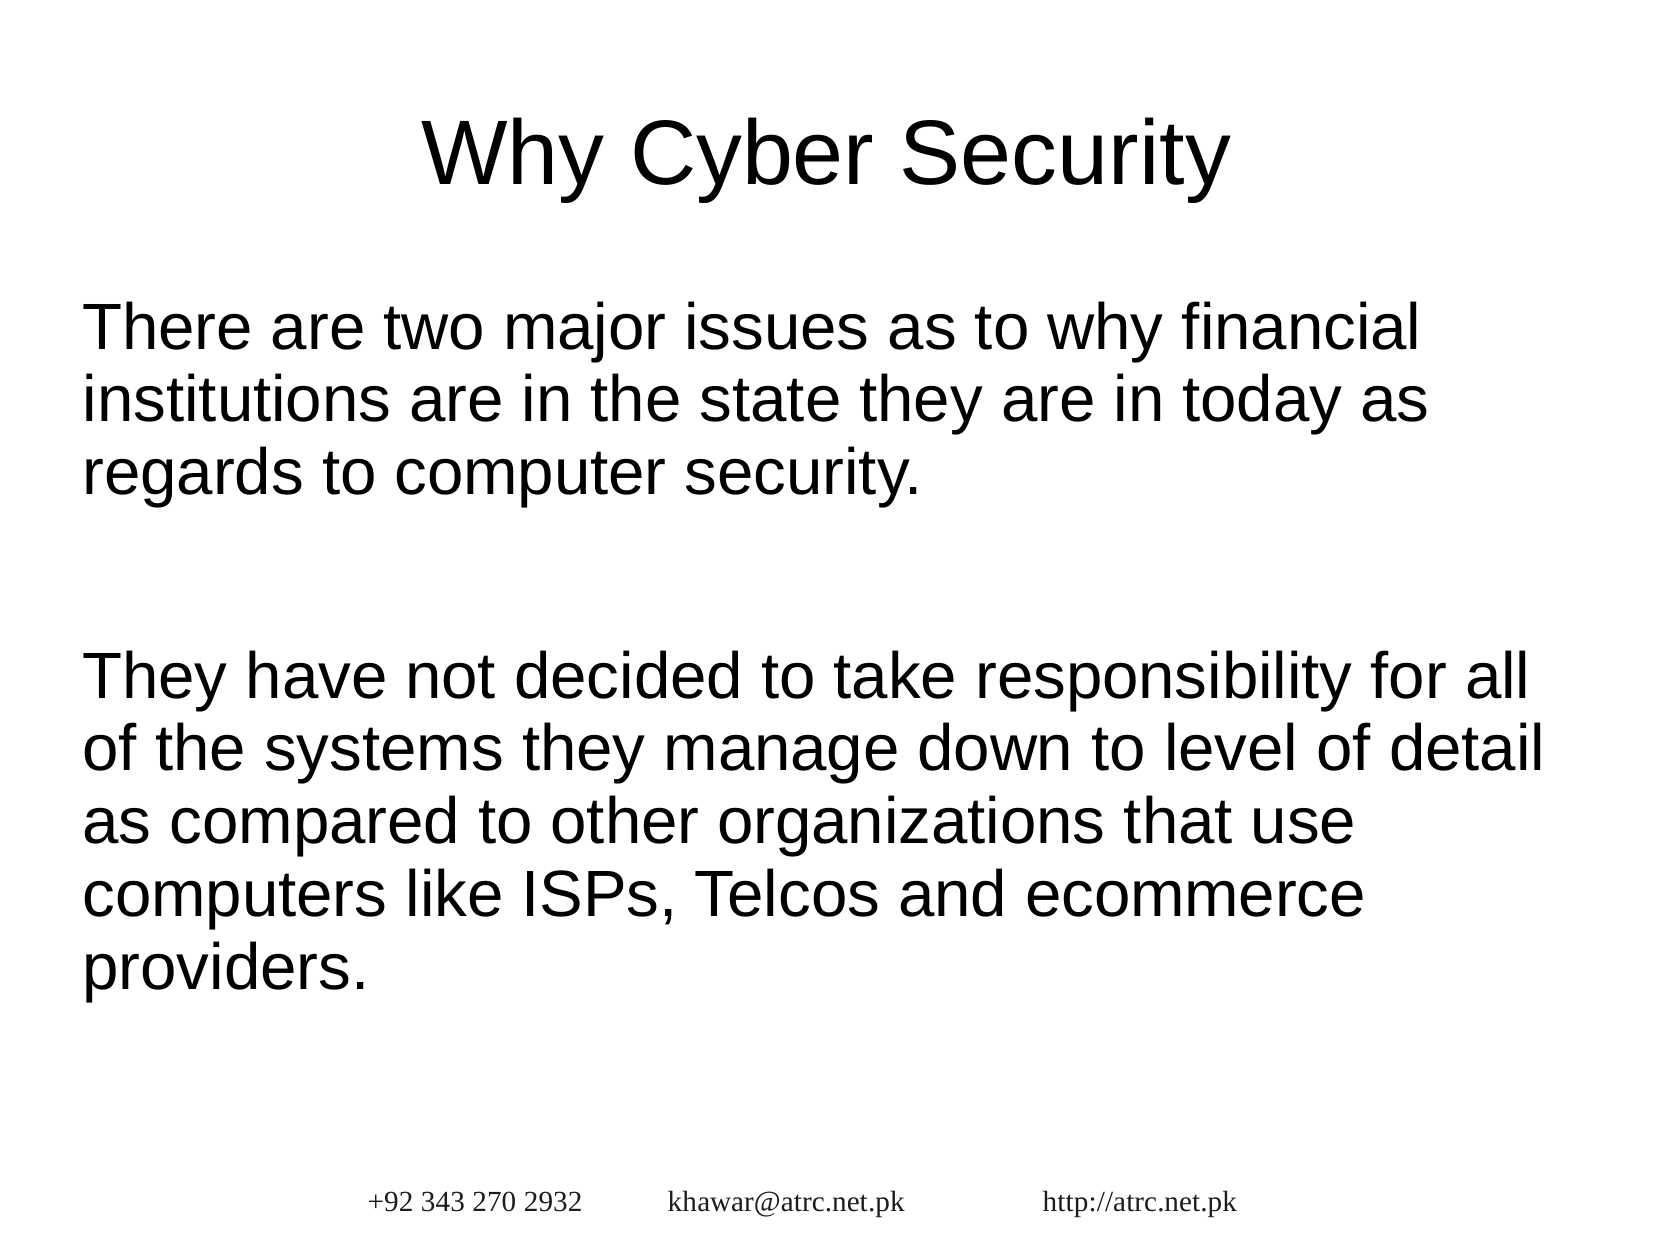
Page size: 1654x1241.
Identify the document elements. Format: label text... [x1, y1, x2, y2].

list There are two major issues as to why financial institutions are in the state they are in today as regards to computer security. They have not decided to take responsibility for all of the systems they manage down to level of detail as compared to other organizations that use computers like ISPs, Telcos and ecommerce providers. [82, 290, 1571, 1010]
title Why Cyber Security [82, 49, 1571, 257]
